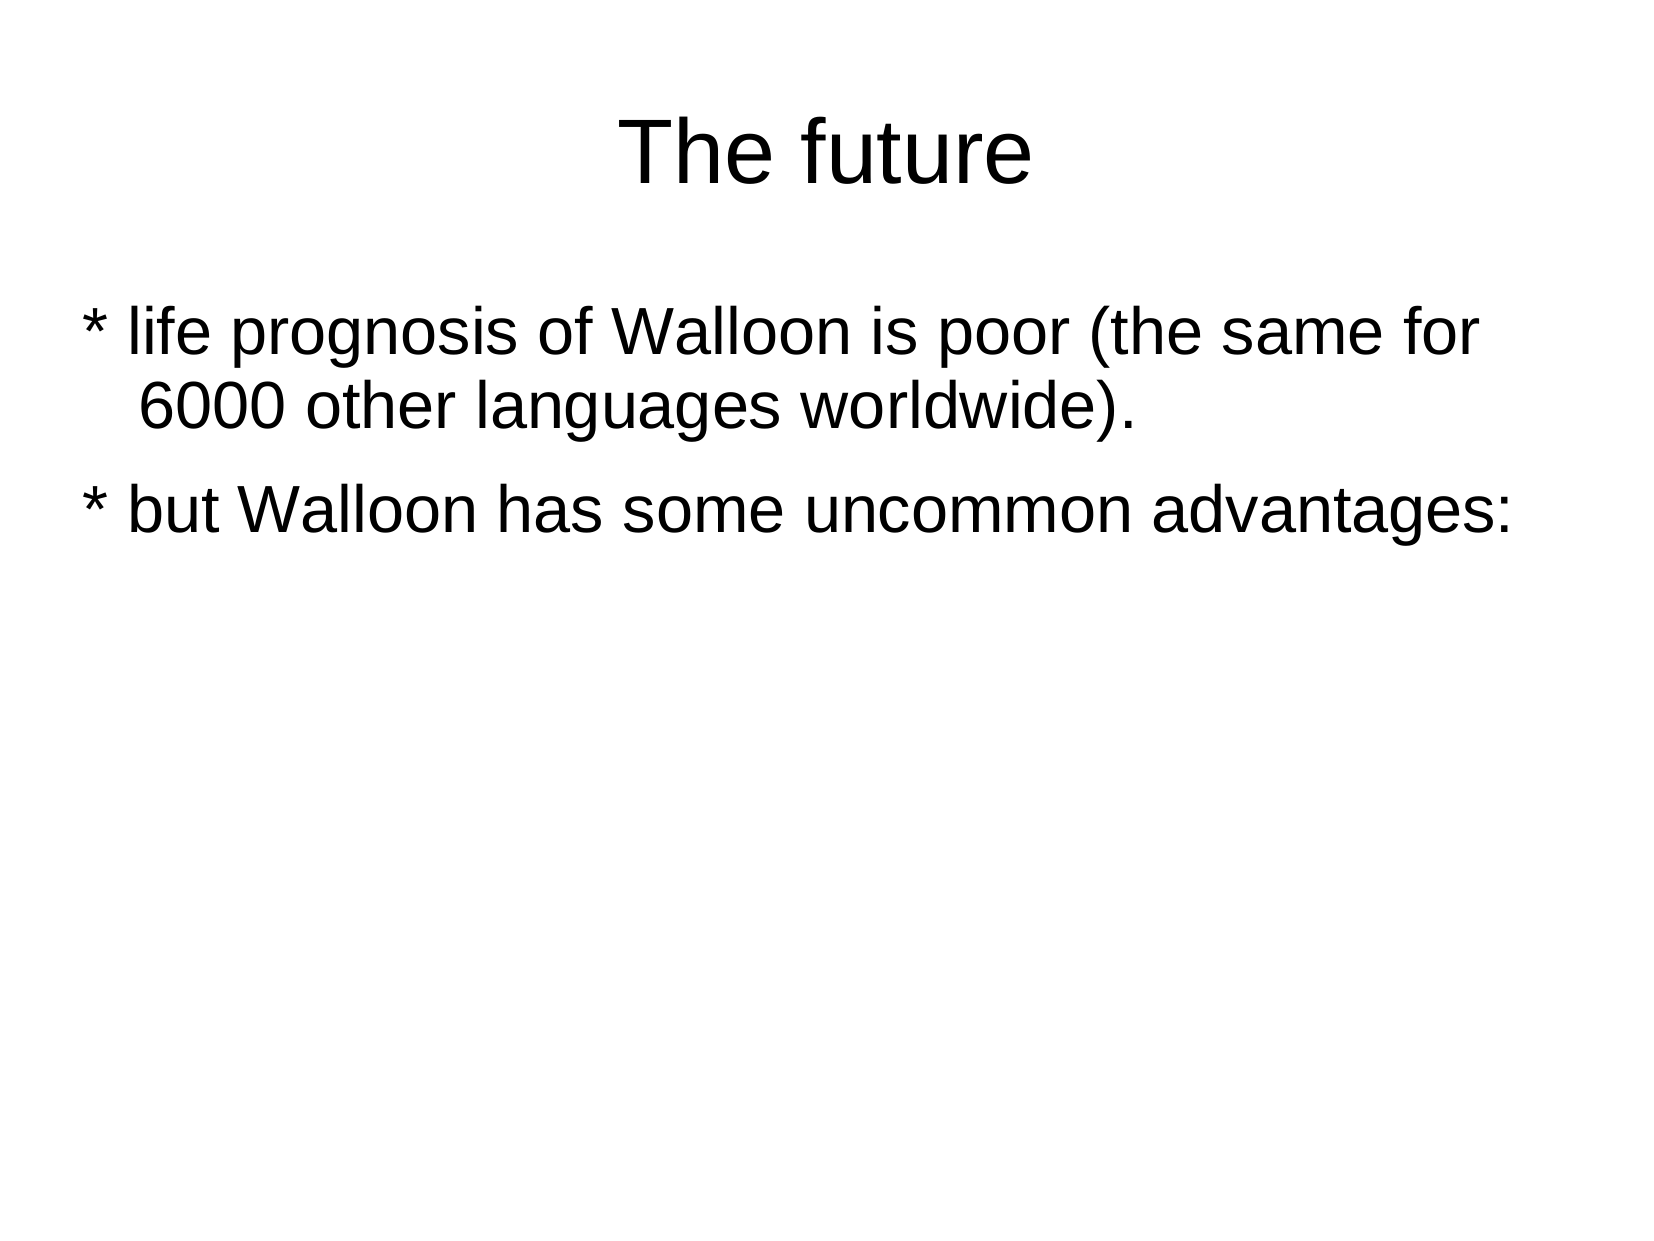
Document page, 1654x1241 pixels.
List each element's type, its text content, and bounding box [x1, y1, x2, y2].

title The future [82, 49, 1571, 256]
list * life prognosis of Walloon is poor (the same for 6000 other languages worldwide). * but Walloon has some uncommon advantages: [82, 290, 1571, 1009]
